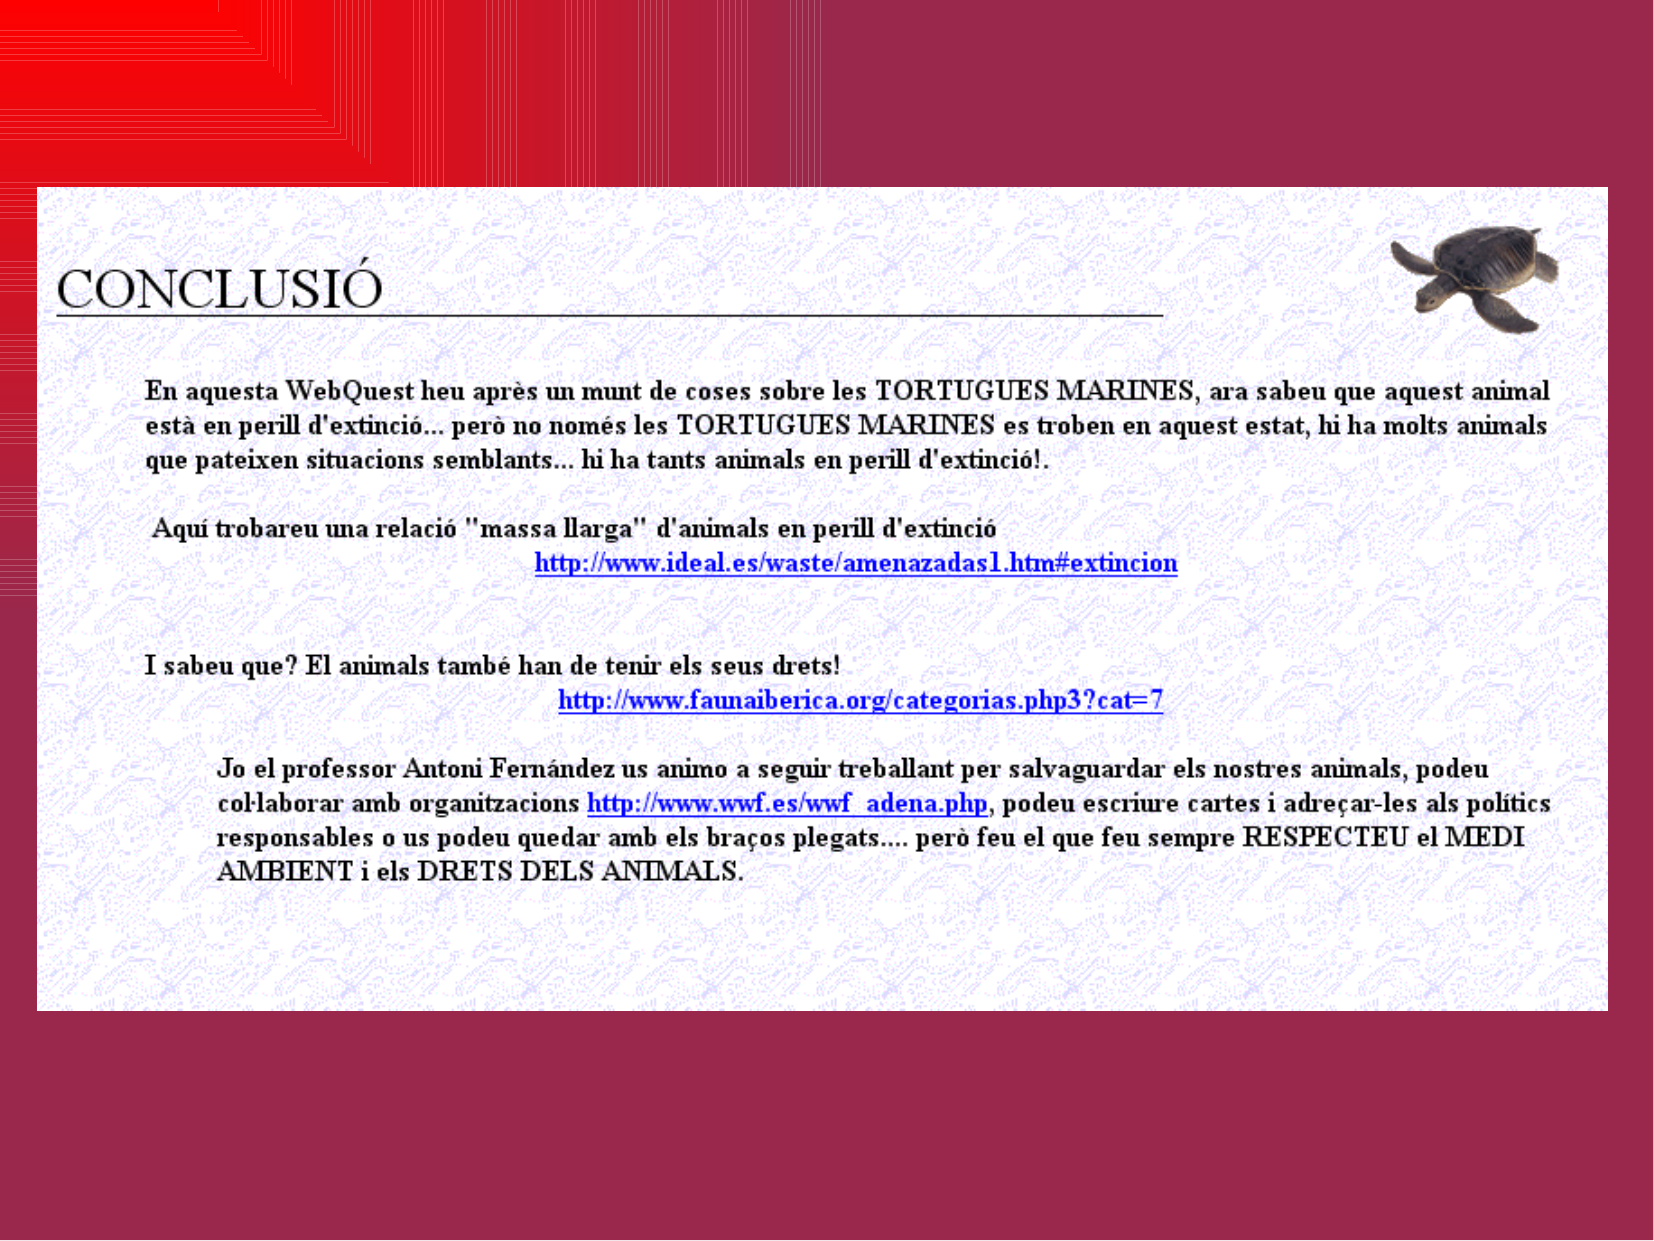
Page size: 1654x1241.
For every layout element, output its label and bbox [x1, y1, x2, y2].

picture [37, 187, 1608, 1011]
